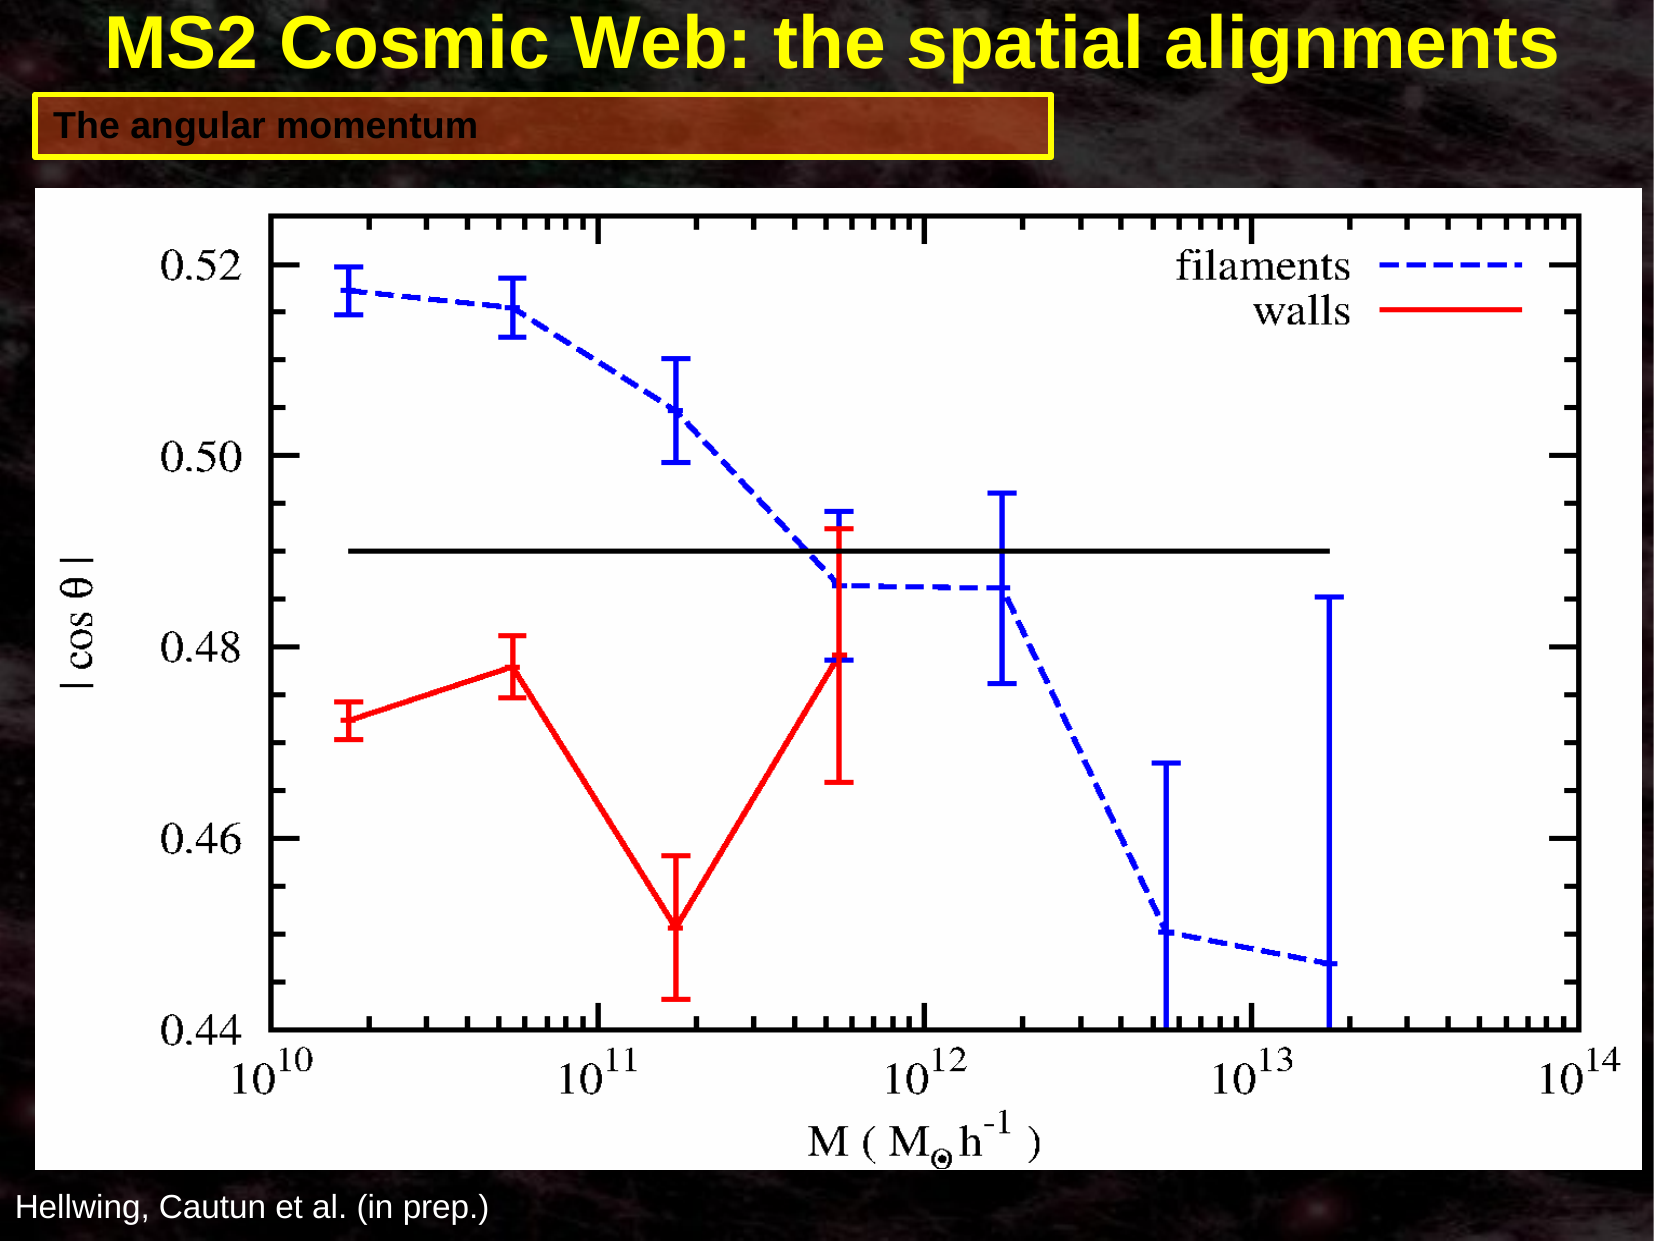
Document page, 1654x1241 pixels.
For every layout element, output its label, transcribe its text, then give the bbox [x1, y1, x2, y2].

text_box Hellwing, Cautun et al. (in prep.) [0, 1181, 591, 1233]
picture [0, 0, 1654, 1241]
title MS2 Cosmic Web: the spatial alignments [11, 0, 1654, 85]
text_box The angular momentum [35, 94, 1052, 158]
